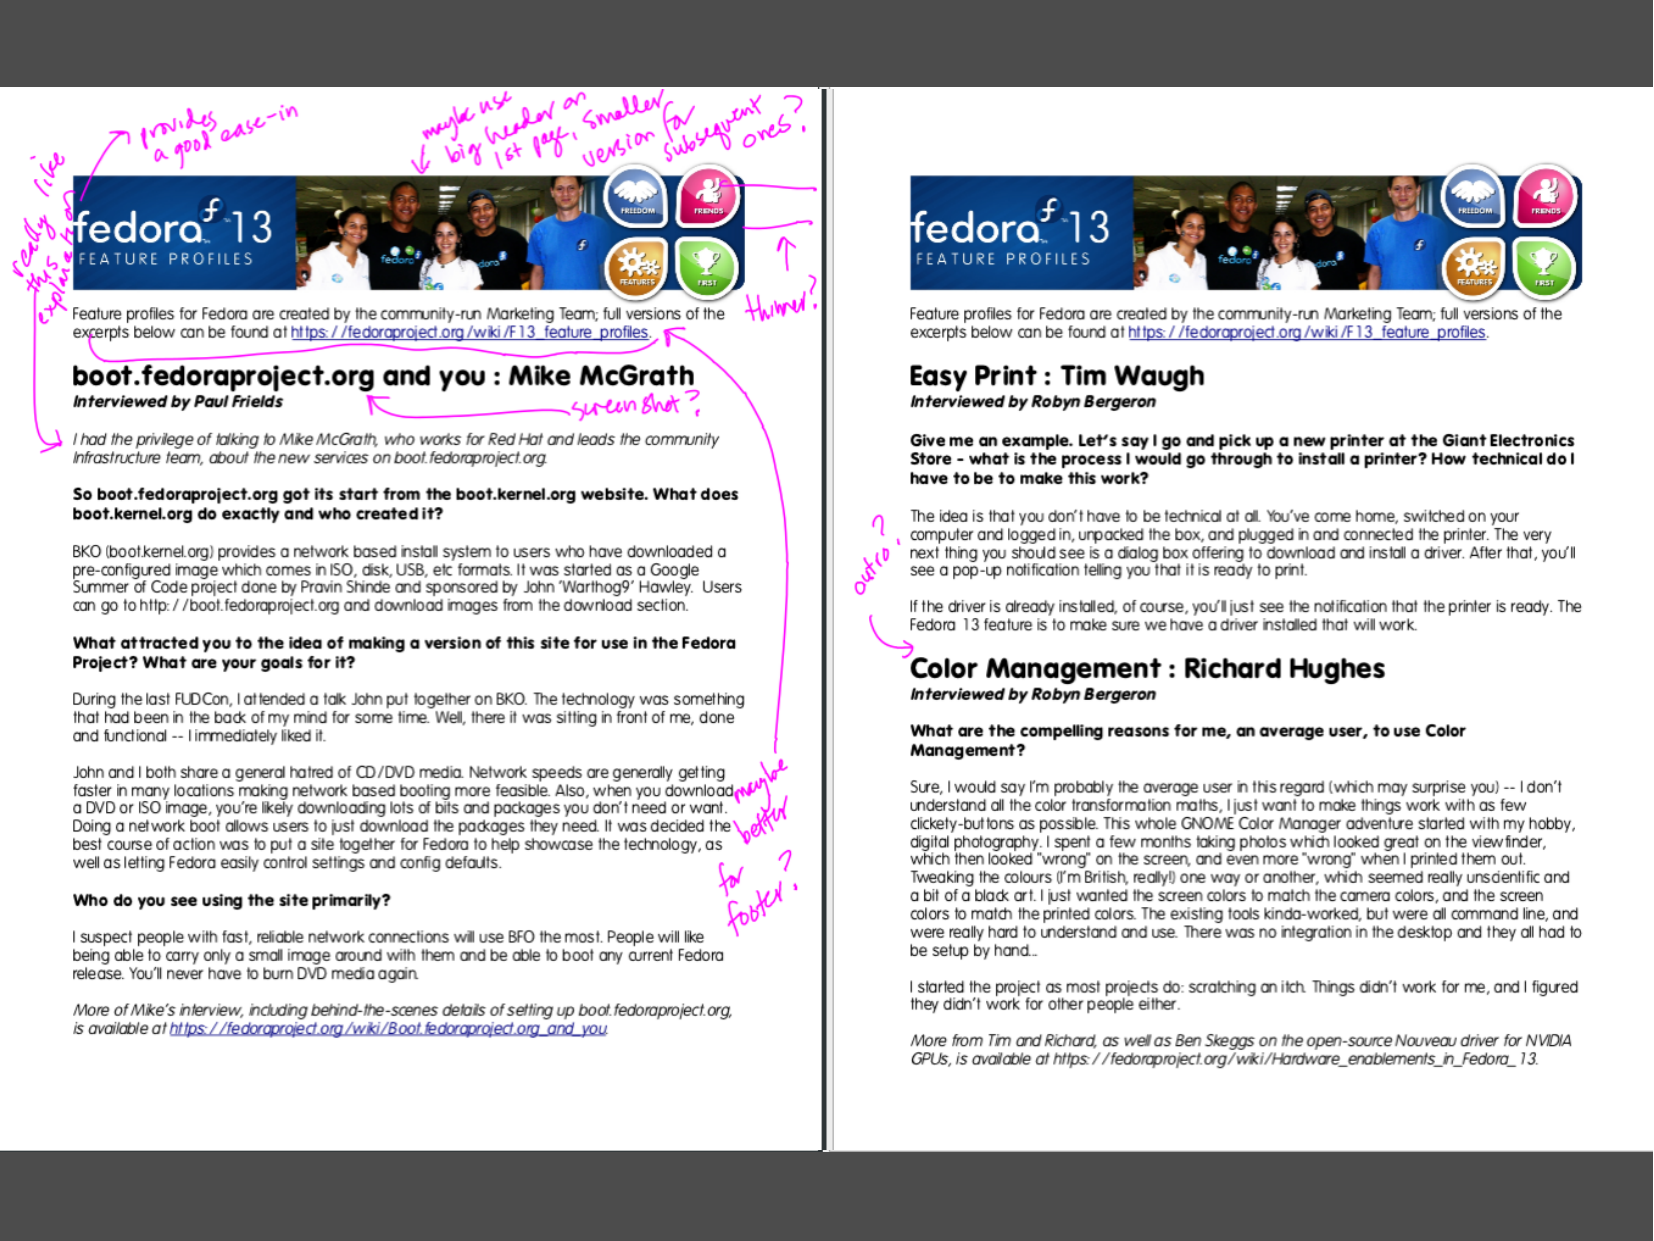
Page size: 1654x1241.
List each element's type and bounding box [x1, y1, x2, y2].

picture [0, 87, 1653, 1152]
